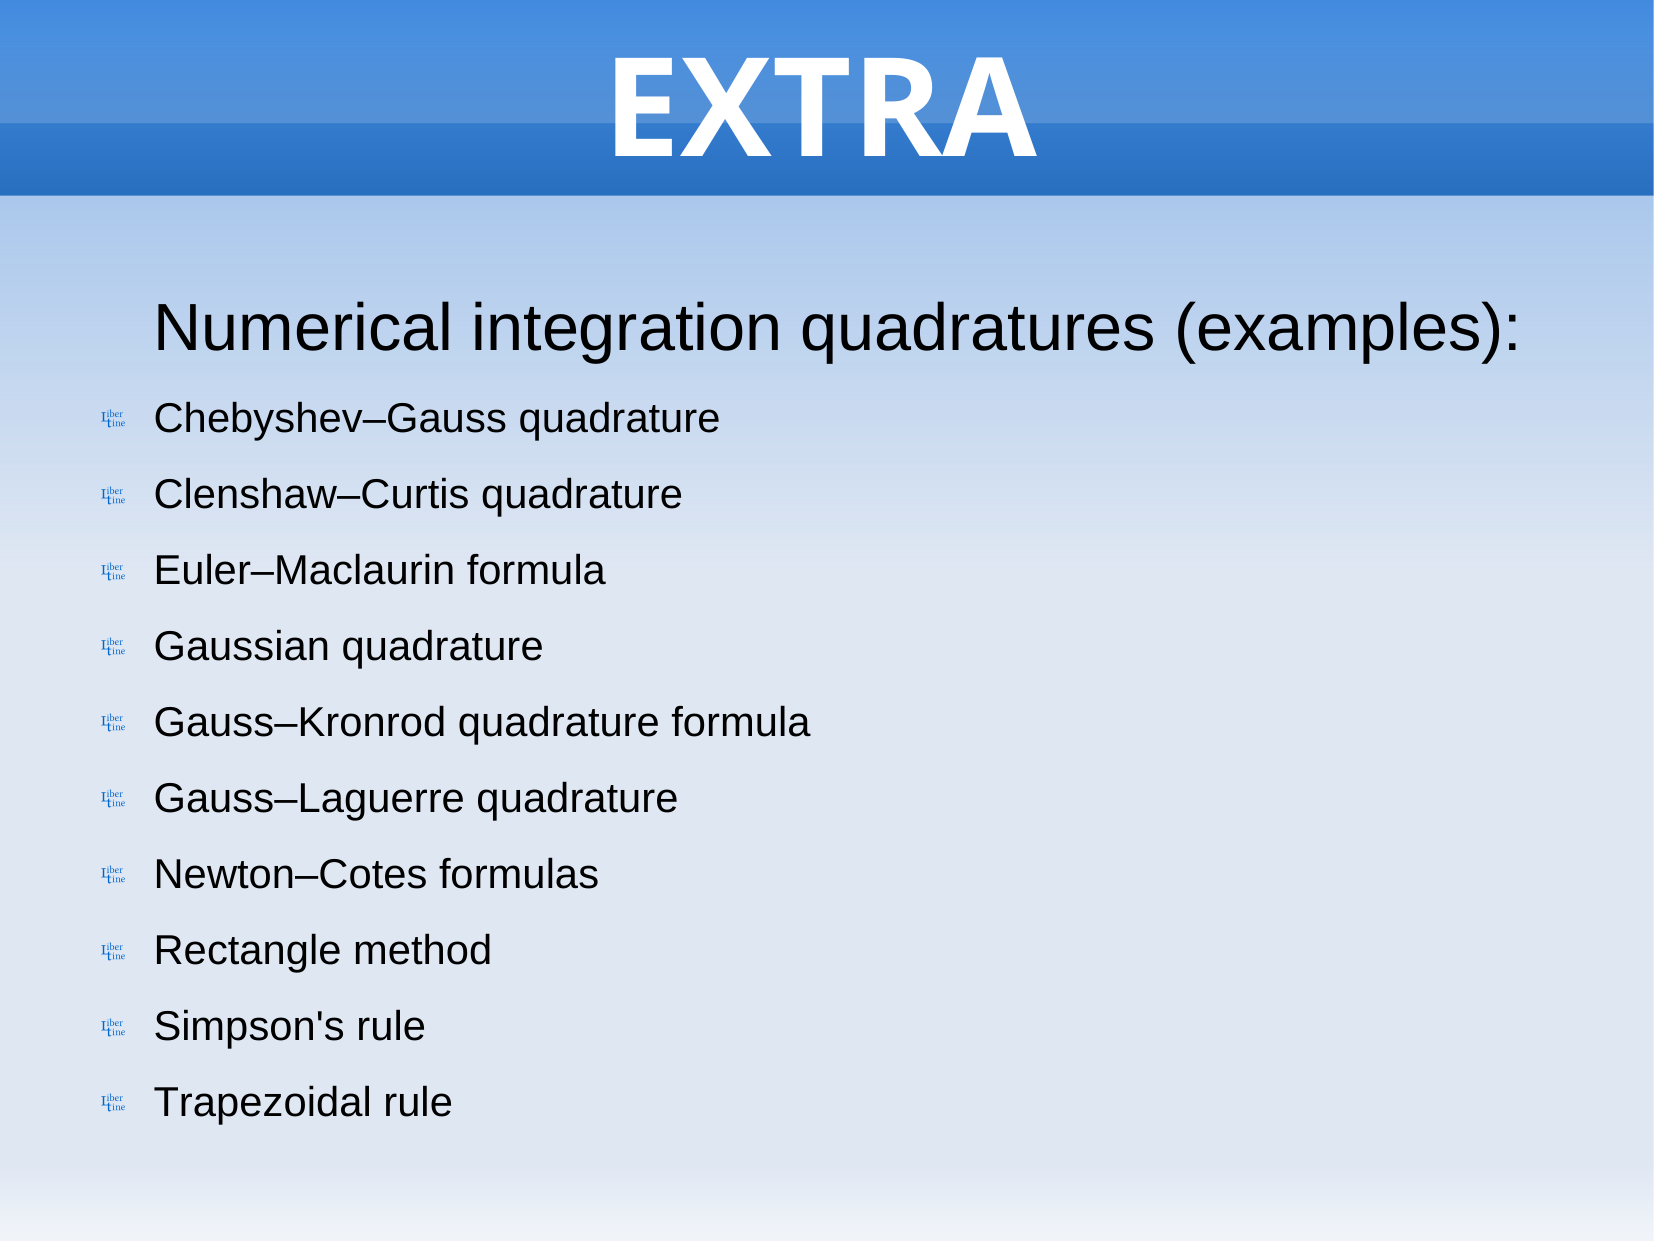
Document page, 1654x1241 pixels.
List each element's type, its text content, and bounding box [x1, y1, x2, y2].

picture [0, 0, 1654, 1241]
list Numerical integration quadratures (examples): Chebyshev–Gauss quadrature Clenshaw–Curtis quadrature Euler–Maclaurin formula Gaussian quadrature Gauss–Kronrod quadrature formula Gauss–Laguerre quadrature Newton–Cotes formulas Rectangle method Simpson's rule Trapezoidal rule [82, 290, 1571, 1126]
title EXTRA [76, 0, 1565, 217]
